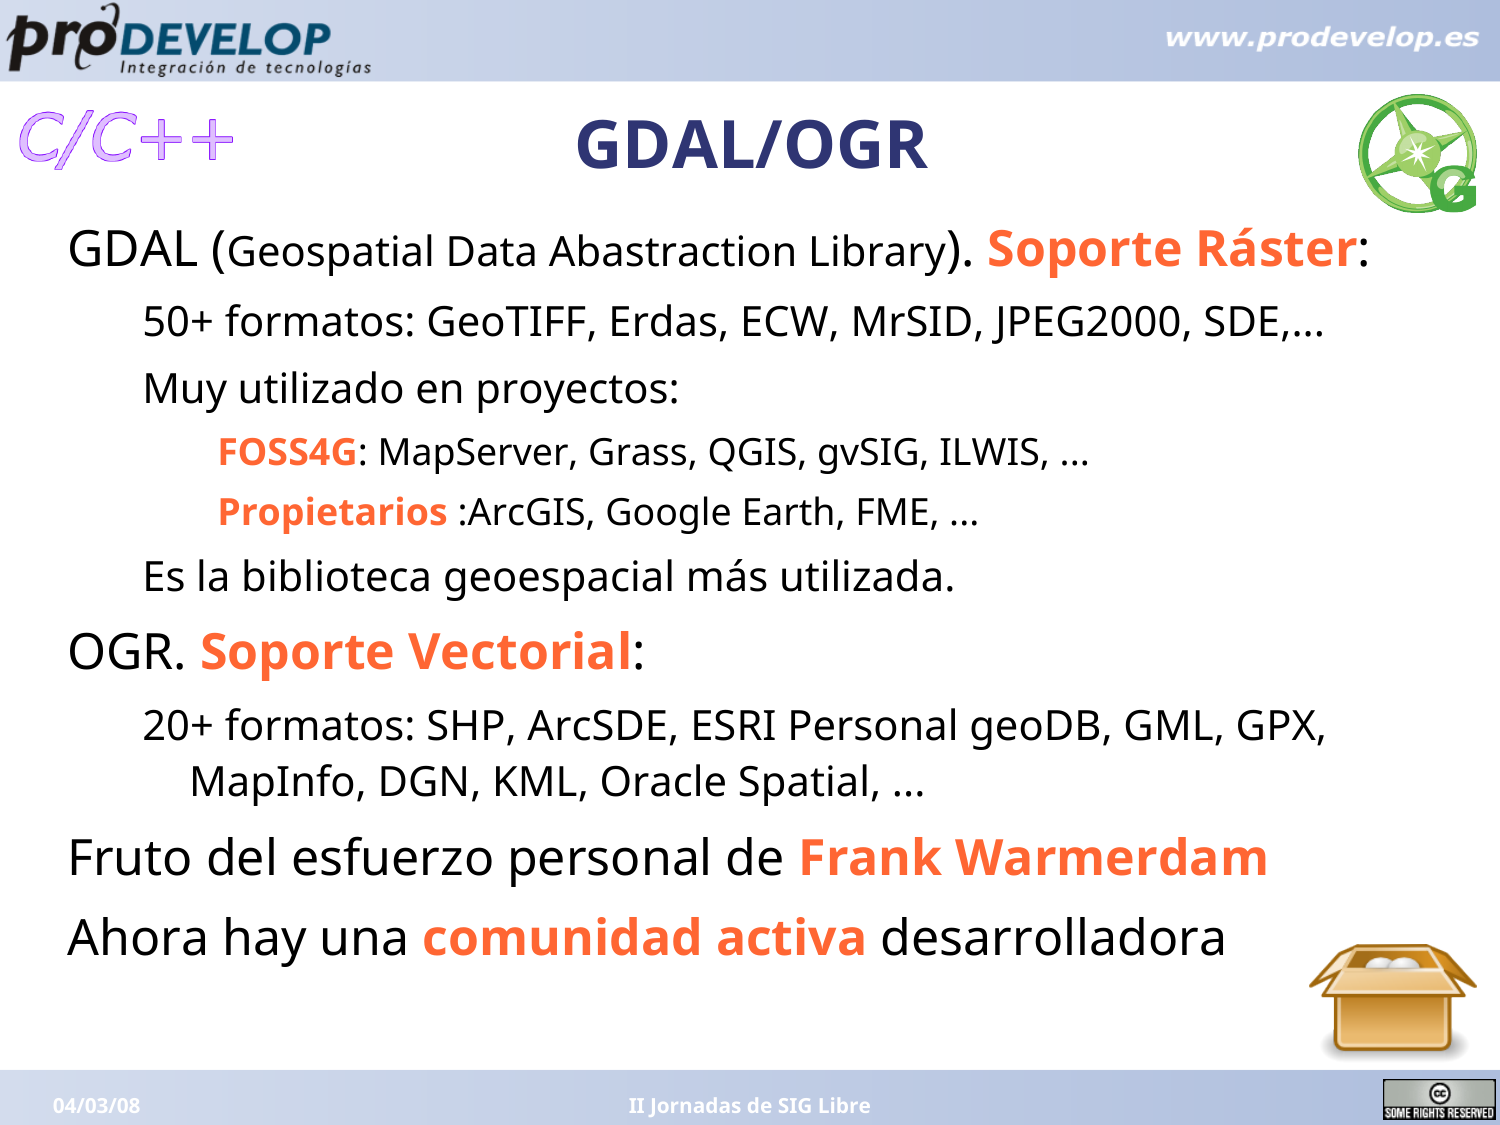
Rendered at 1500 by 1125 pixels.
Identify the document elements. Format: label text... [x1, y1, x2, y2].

title GDAL/OGR [76, 55, 1427, 212]
list GDAL (Geospatial Data Abastraction Library). Soporte Ráster: 50+ formatos: GeoTIFF, Erdas, ECW, MrSID, JPEG2000, SDE,... Muy utilizado en proyectos: FOSS4G: MapServer, Grass, QGIS, gvSIG, ILWIS, ... Propietarios :ArcGIS, Google Earth, FME, ... Es la biblioteca geoespacial más utilizada. OGR. Soporte Vectorial: 20+ formatos: SHP, ArcSDE, ESRI Personal geoDB, GML, GPX, MapInfo, DGN, KML, Oracle Spatial, ... Fruto del esfuerzo personal de Frank Warmerdam Ahora hay una comunidad activa desarrolladora [67, 212, 1477, 1037]
picture [0, 0, 1500, 1125]
